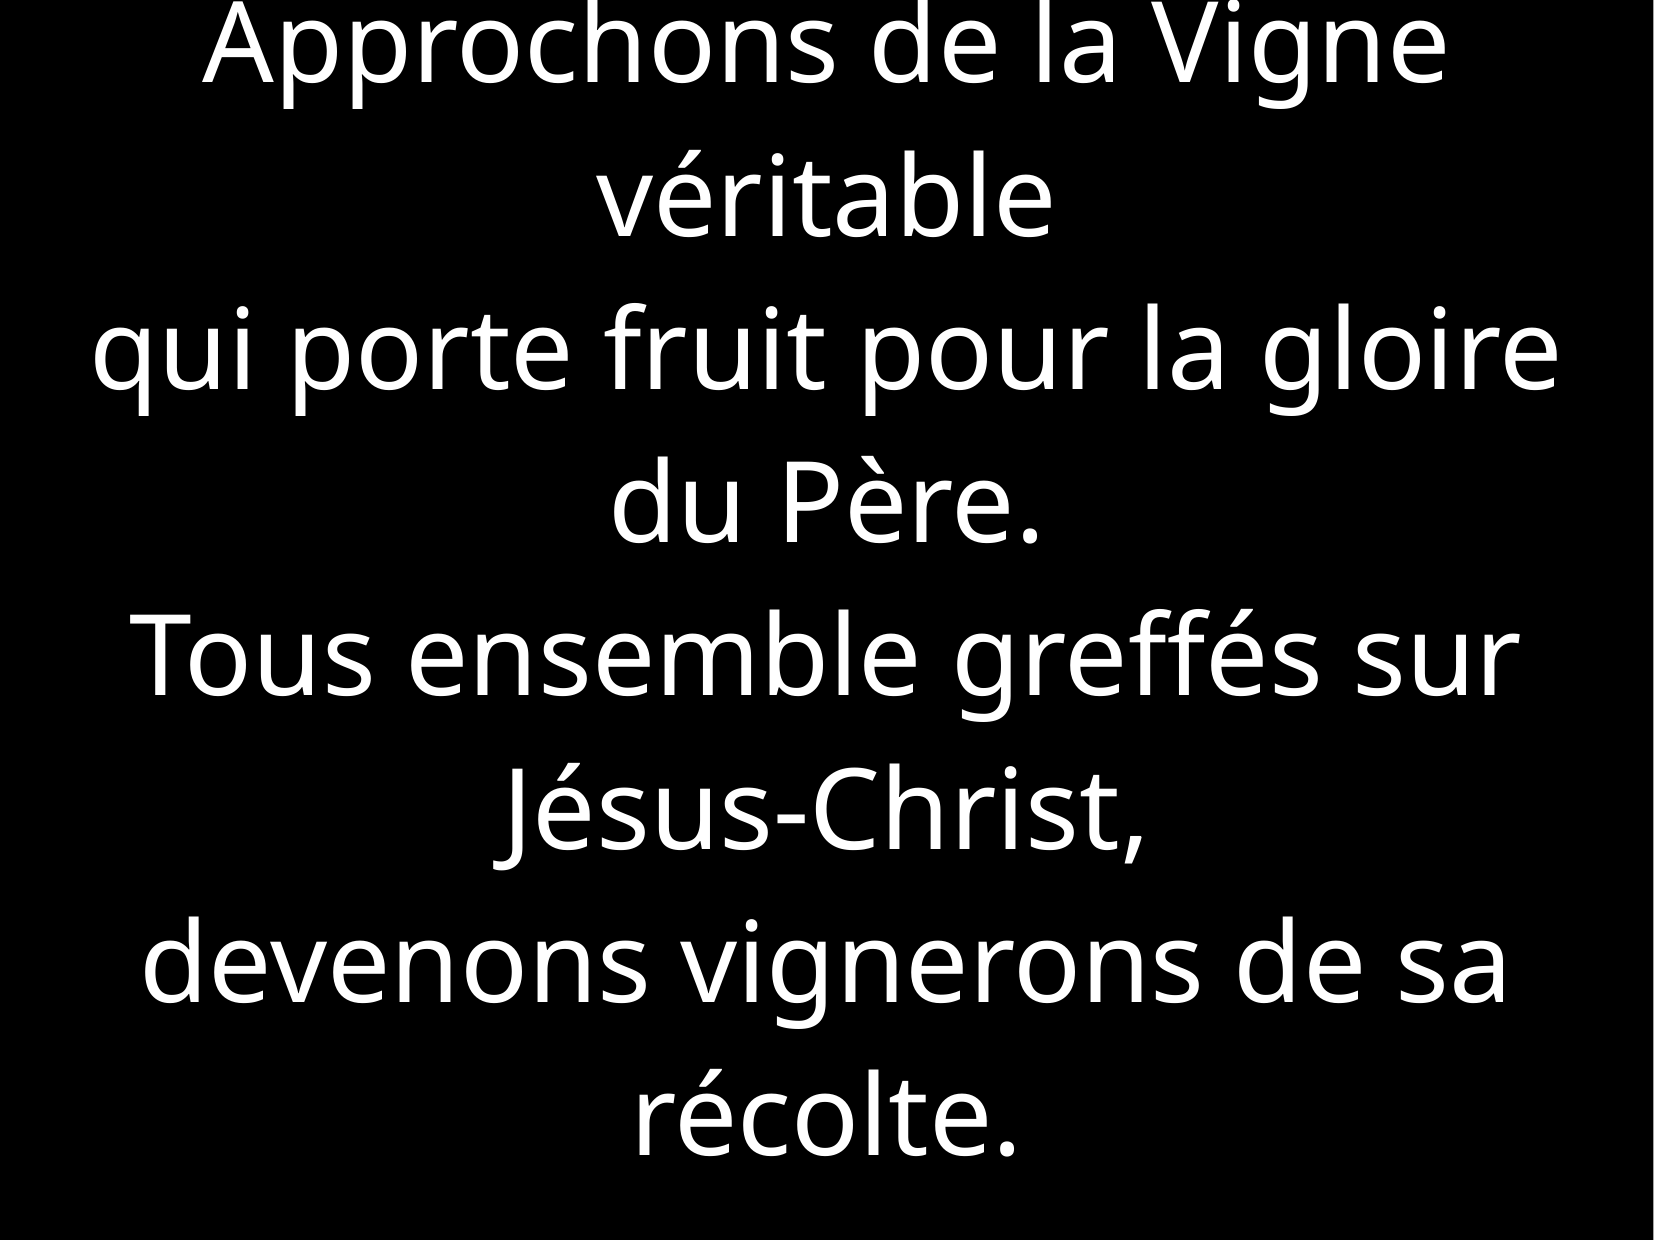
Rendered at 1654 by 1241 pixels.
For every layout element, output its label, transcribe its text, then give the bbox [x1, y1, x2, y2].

subtitle Approchons de la Vigne véritable qui porte fruit pour la gloire du Père. Tous ensemble greffés sur Jésus-Christ, devenons vignerons de sa récolte. [23, 0, 1630, 1241]
